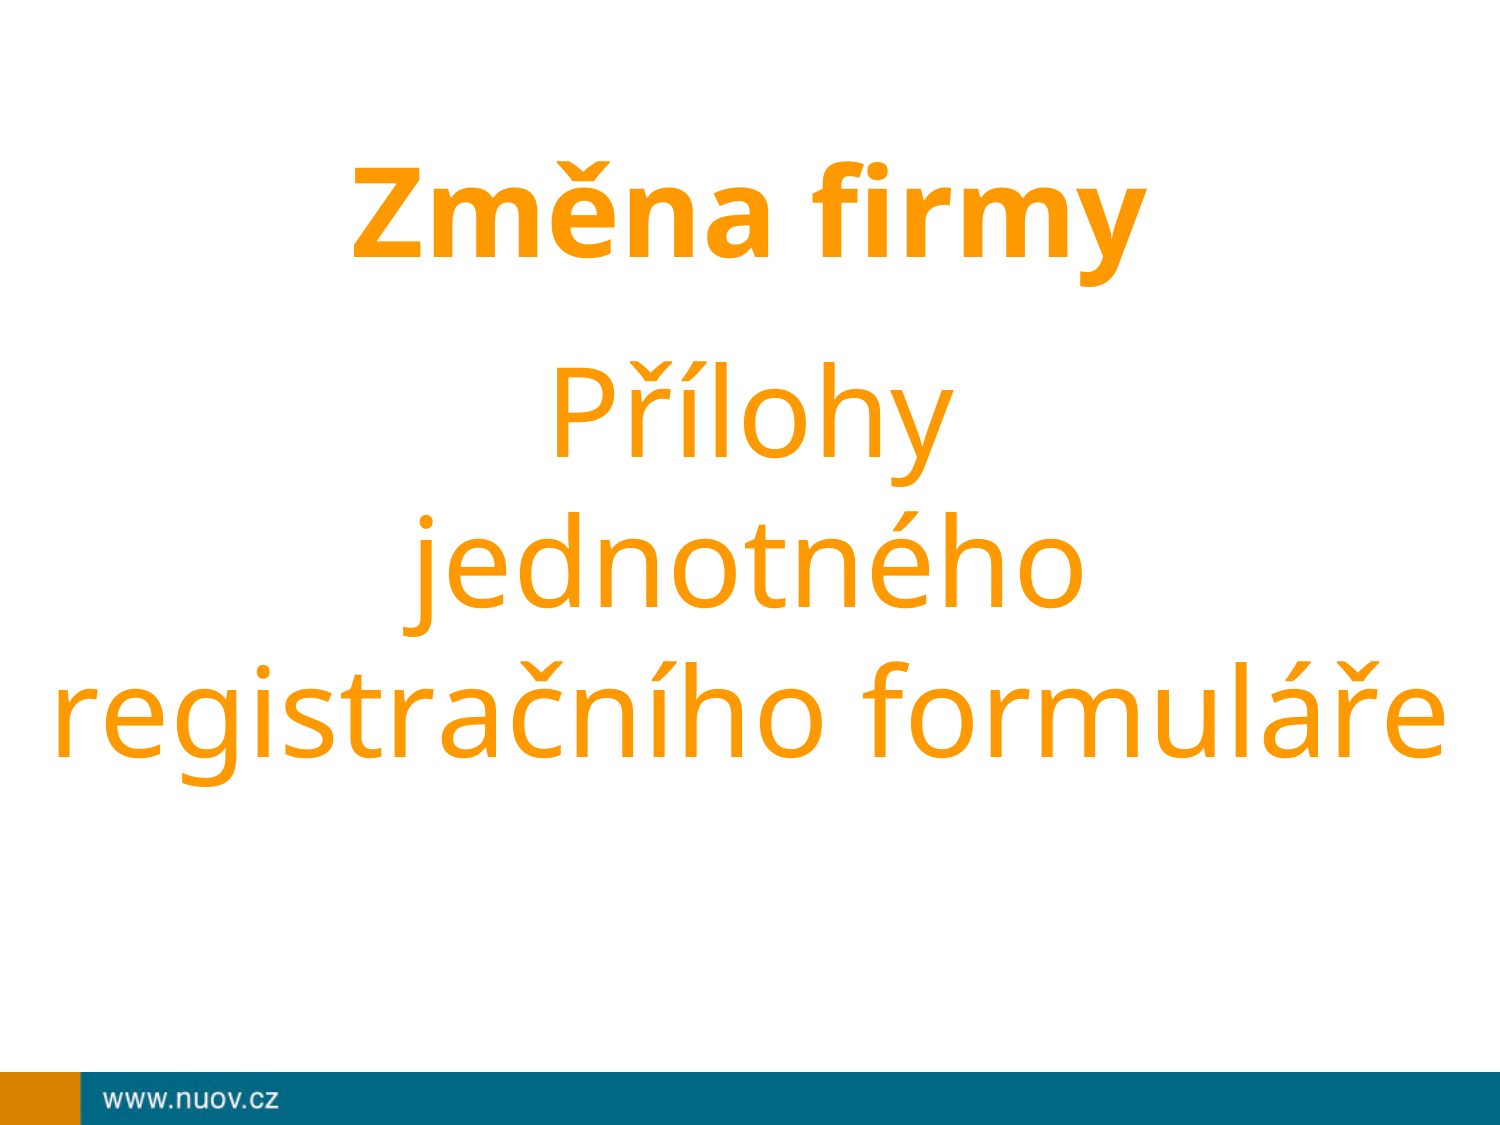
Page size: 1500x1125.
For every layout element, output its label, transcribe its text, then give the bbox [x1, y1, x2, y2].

text_box Změna firmy Přílohy jednotného registračního formuláře [0, 125, 1500, 791]
text_box [0, 1072, 1500, 1125]
